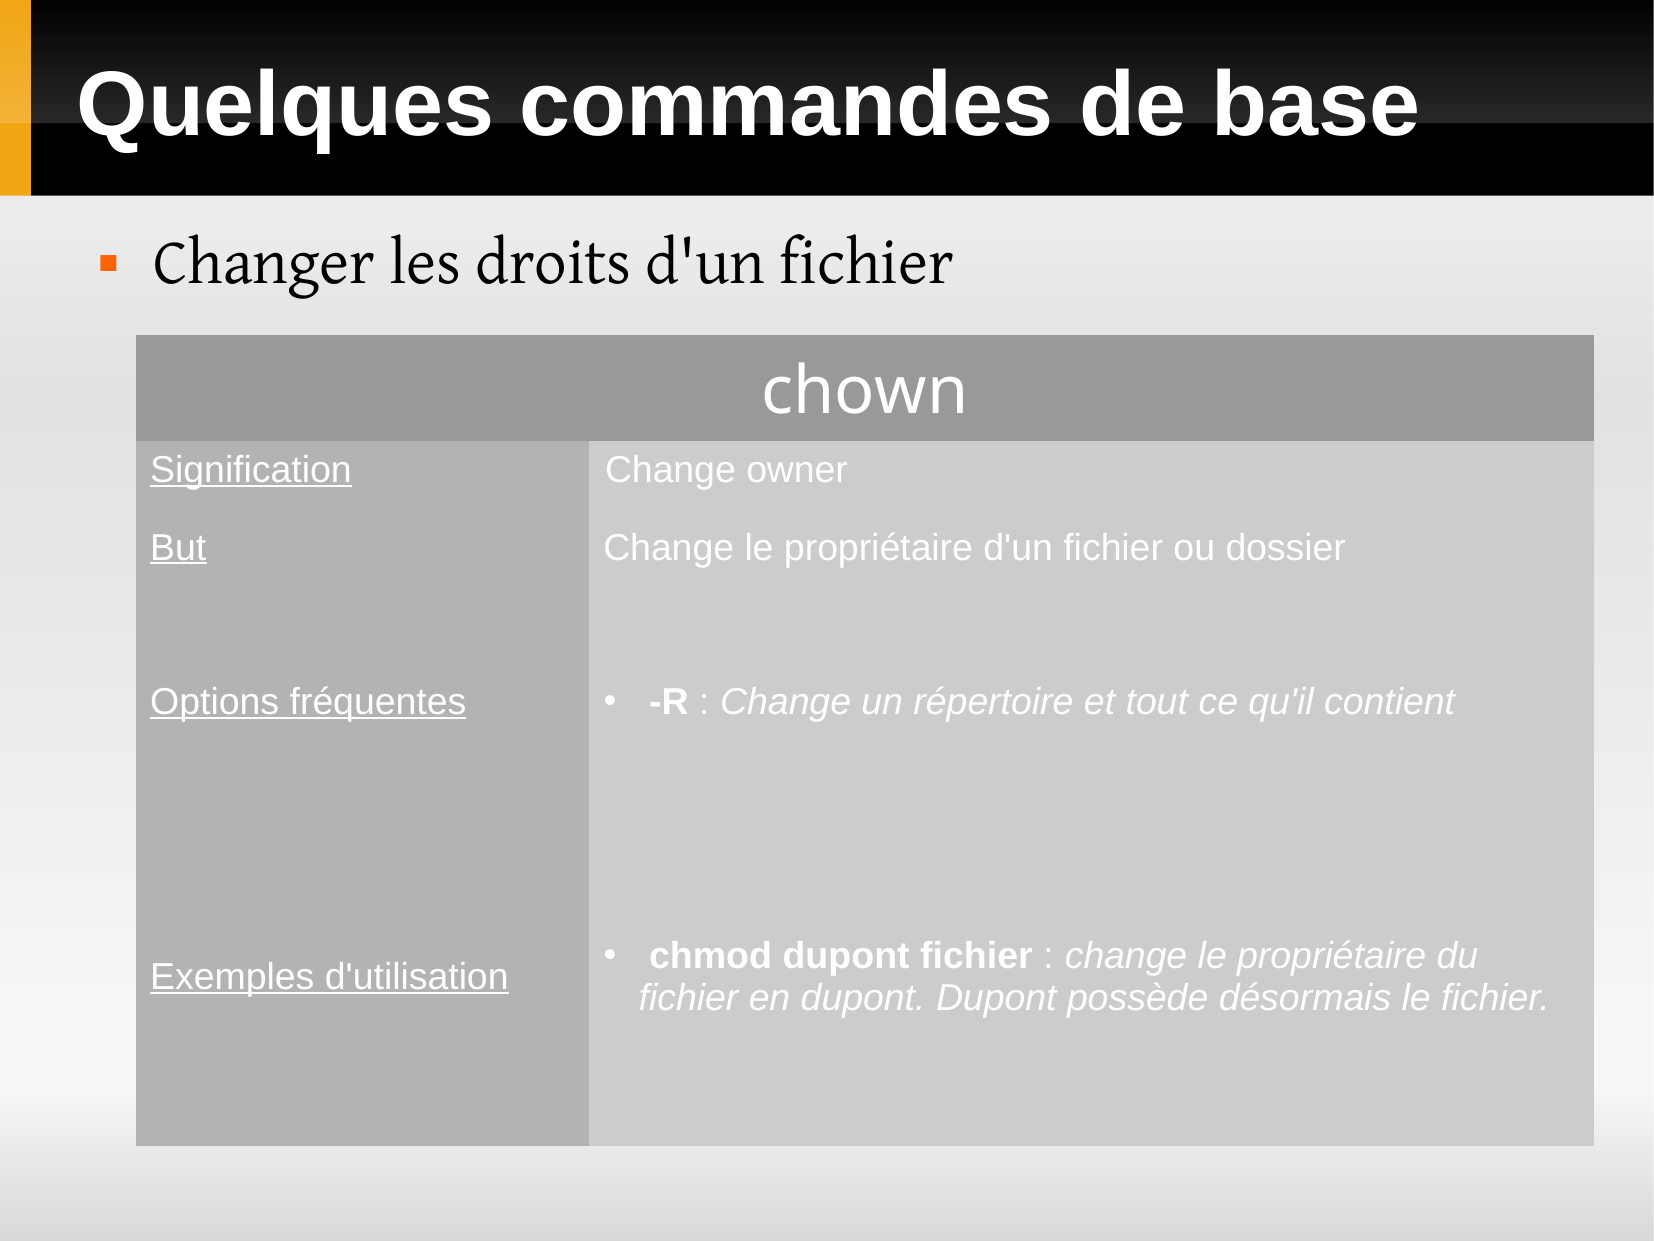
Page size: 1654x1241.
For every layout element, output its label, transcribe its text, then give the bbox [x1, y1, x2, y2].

table_cell -R : Change un répertoire et tout ce qu'il contient [589, 596, 1594, 807]
table_cell Change owner [589, 441, 1594, 498]
table_cell chmod dupont fichier : change le propriétaire du fichier en dupont. Dupont possède désormais le fichier. [589, 807, 1594, 1146]
table_cell Signification [136, 441, 589, 498]
picture [0, 0, 1654, 1241]
table_cell But [136, 498, 589, 596]
list Changer les droits d'un fichier [82, 226, 1571, 1241]
table_cell Exemples d'utilisation [136, 807, 589, 1146]
table_cell Options fréquentes [136, 596, 589, 807]
table_cell Change le propriétaire d'un fichier ou dossier [589, 498, 1594, 596]
title Quelques commandes de base [76, 0, 1565, 208]
table_header chown [136, 335, 1594, 441]
